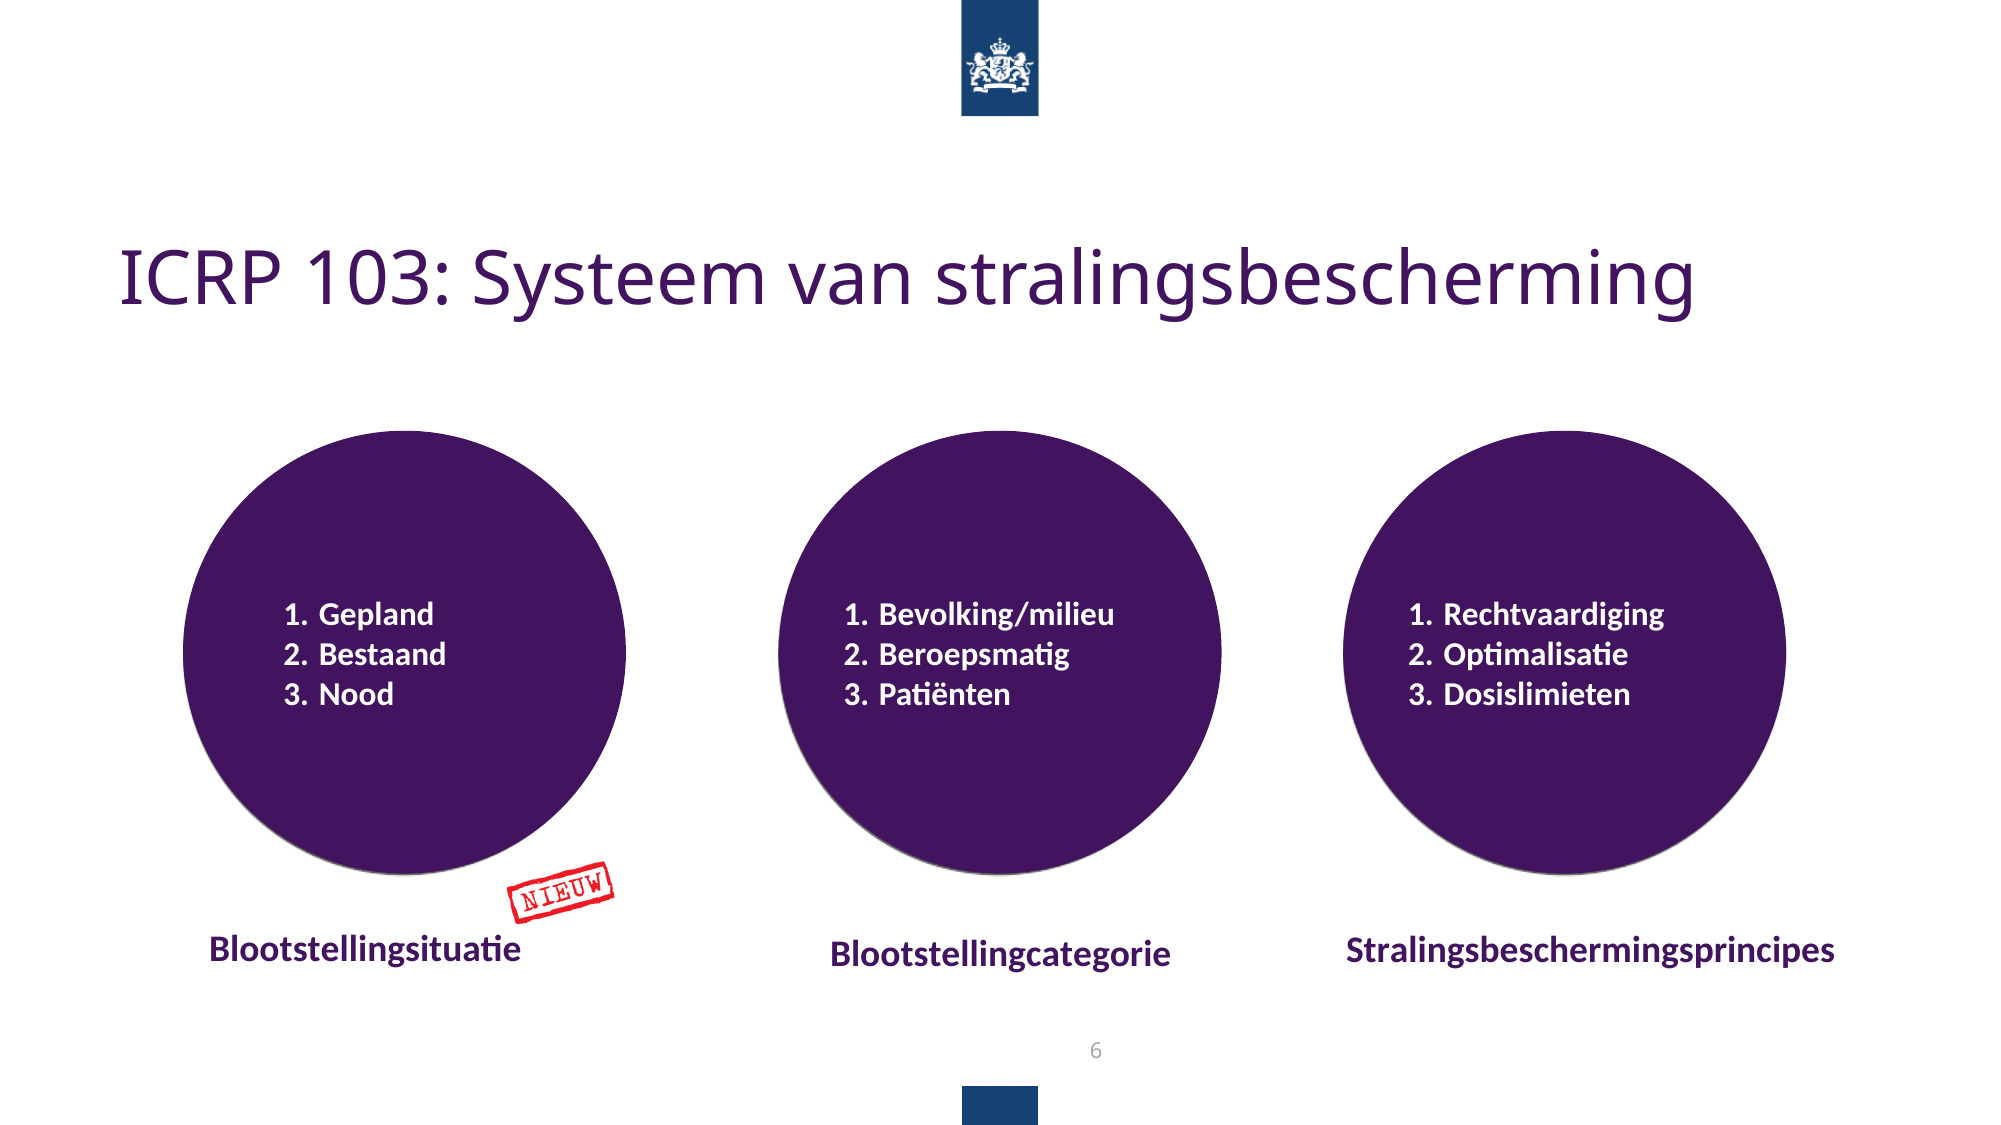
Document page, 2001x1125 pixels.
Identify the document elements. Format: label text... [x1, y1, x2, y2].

text_box Gepland Bestaand Nood [183, 430, 626, 874]
text_box Stralingsbeschermingsprincipes [1346, 915, 1884, 979]
text_box Blootstellingsituatie [209, 906, 540, 988]
picture [495, 830, 632, 957]
text_box Bevolking/milieu Beroepsmatig Patiënten [778, 430, 1222, 874]
title ICRP 103: Systeem van stralingsbescherming [104, 172, 1897, 329]
text_box [1074, 1020, 1897, 1074]
text_box Rechtvaardiging Optimalisatie Dosislimieten [1343, 430, 1787, 874]
text_box Blootstellingcategorie [815, 921, 1187, 981]
